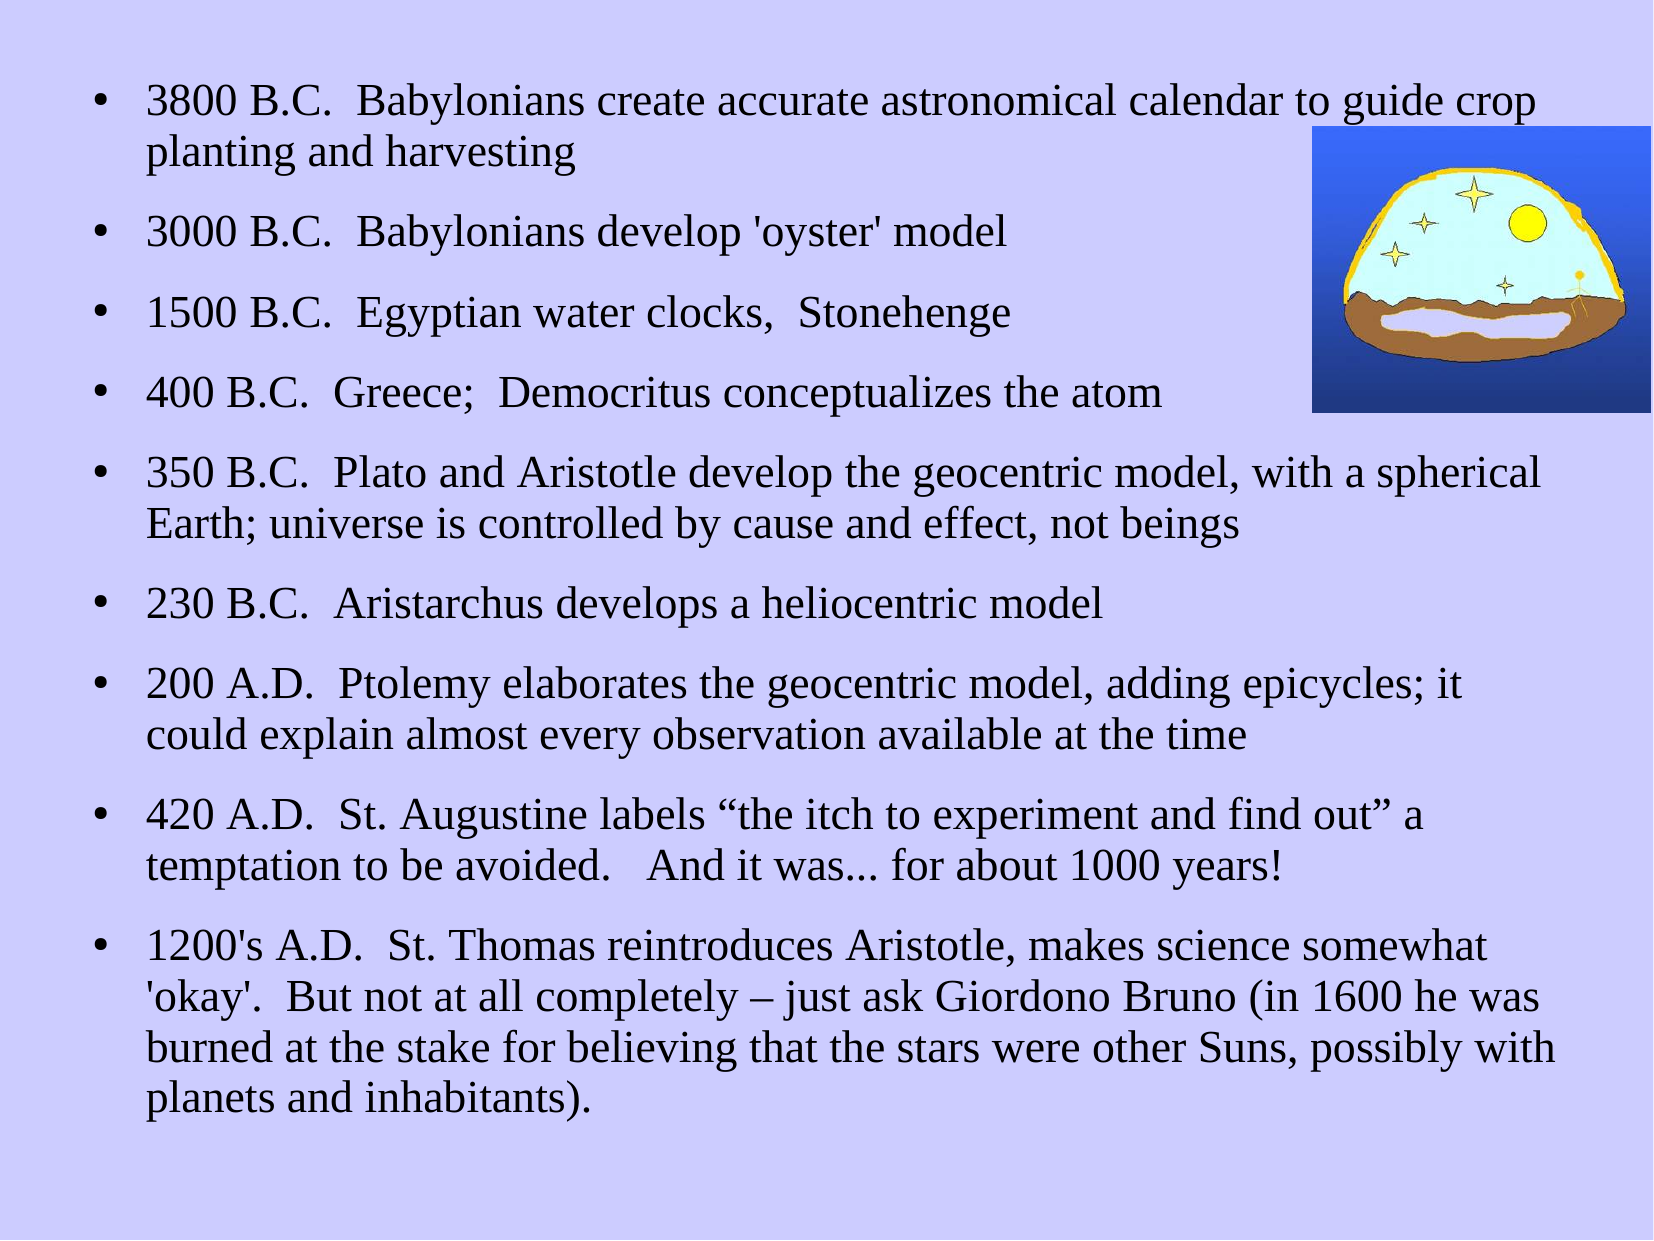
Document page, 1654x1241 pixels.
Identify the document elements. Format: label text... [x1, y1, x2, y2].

picture [1312, 126, 1651, 413]
list 3800 B.C. Babylonians create accurate astronomical calendar to guide crop planting and harvesting 3000 B.C. Babylonians develop 'oyster' model 1500 B.C. Egyptian water clocks, Stonehenge 400 B.C. Greece; Democritus conceptualizes the atom 350 B.C. Plato and Aristotle develop the geocentric model, with a spherical Earth; universe is controlled by cause and effect, not beings 230 B.C. Aristarchus develops a heliocentric model 200 A.D. Ptolemy elaborates the geocentric model, adding epicycles; it could explain almost every observation available at the time 420 A.D. St. Augustine labels “the itch to experiment and find out” a temptation to be avoided. And it was... for about 1000 years! 1200's A.D. St. Thomas reintroduces Aristotle, makes science somewhat 'okay'. But not at all completely – just ask Giordono Bruno (in 1600 he was burned at the stake for believing that the stars were other Suns, possibly with planets and inhabitants). [75, 75, 1563, 1163]
